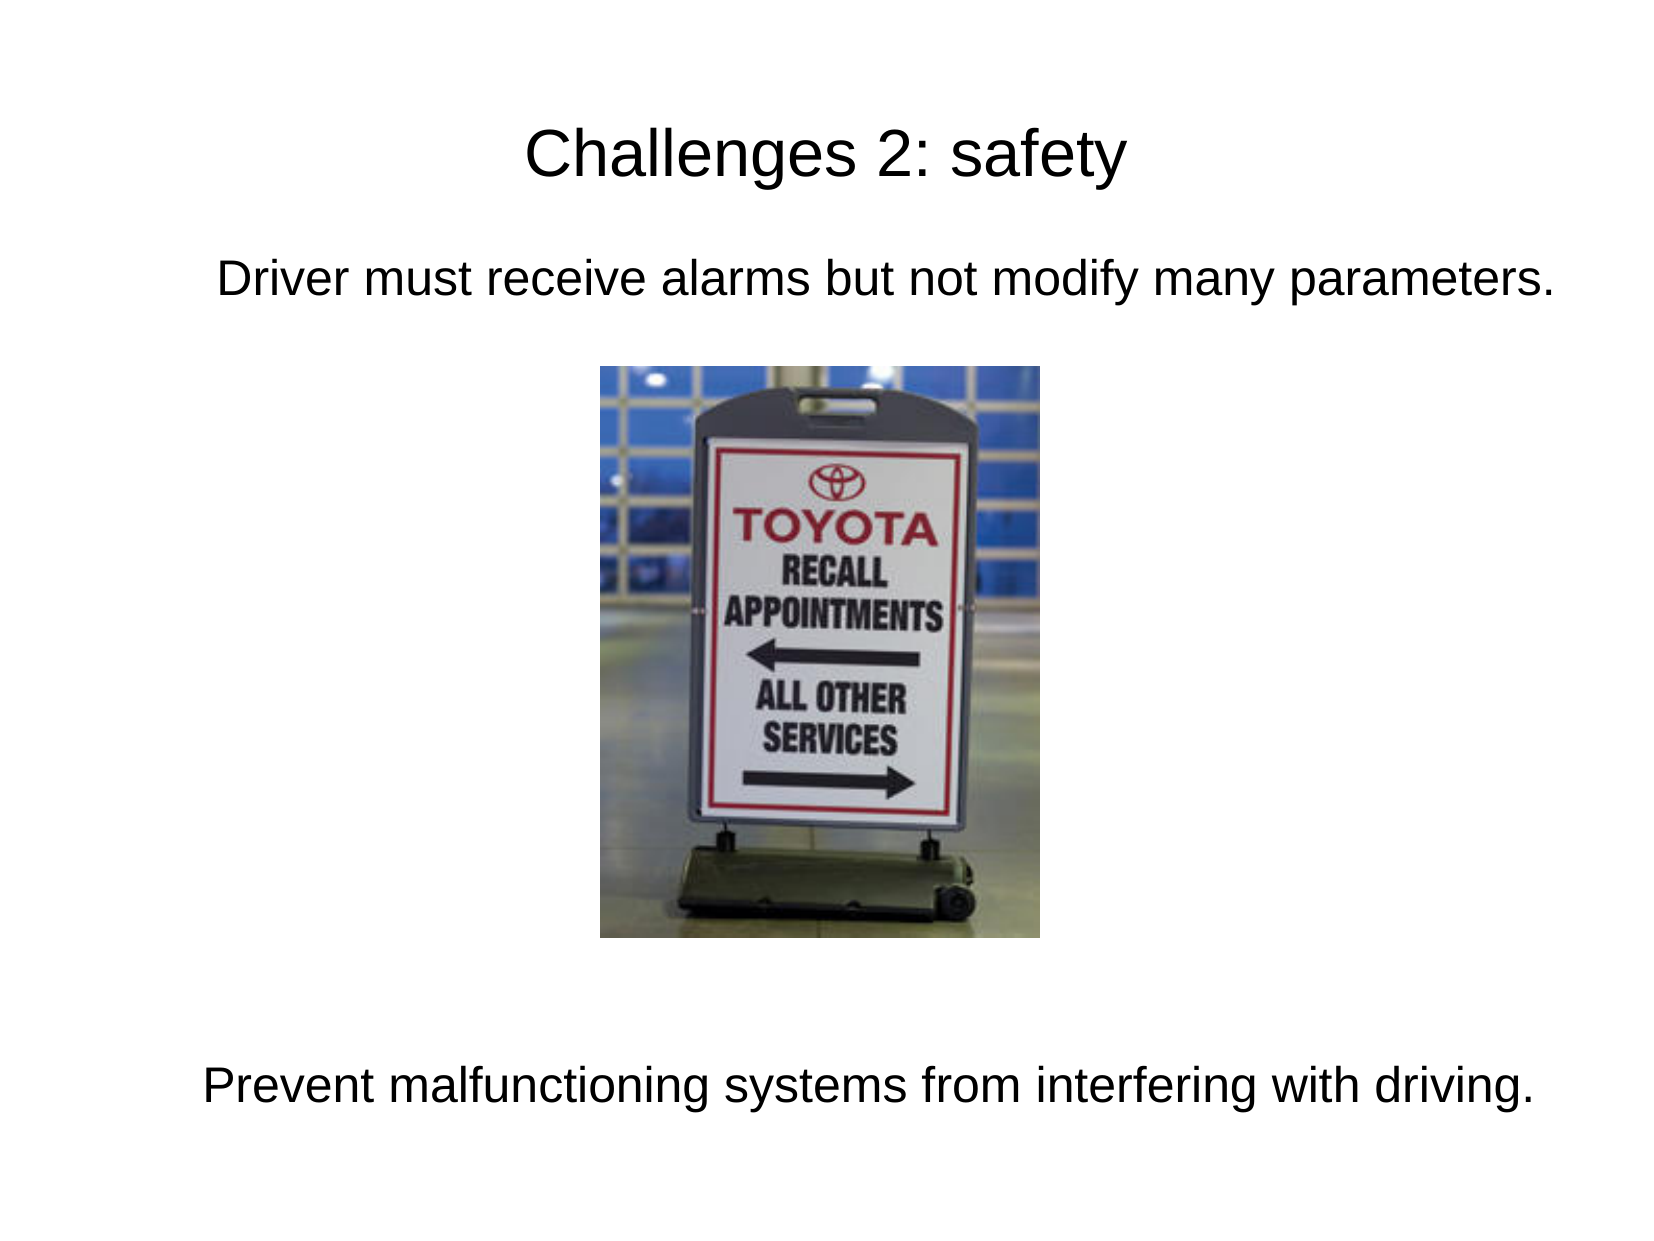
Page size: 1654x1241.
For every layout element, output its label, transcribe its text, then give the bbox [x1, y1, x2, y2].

text_box Driver must receive alarms but not modify many parameters. [201, 243, 1572, 314]
picture [600, 366, 1040, 938]
text_box Prevent malfunctioning systems from interfering with driving. [187, 1050, 1566, 1121]
title Challenges 2: safety [82, 49, 1571, 257]
